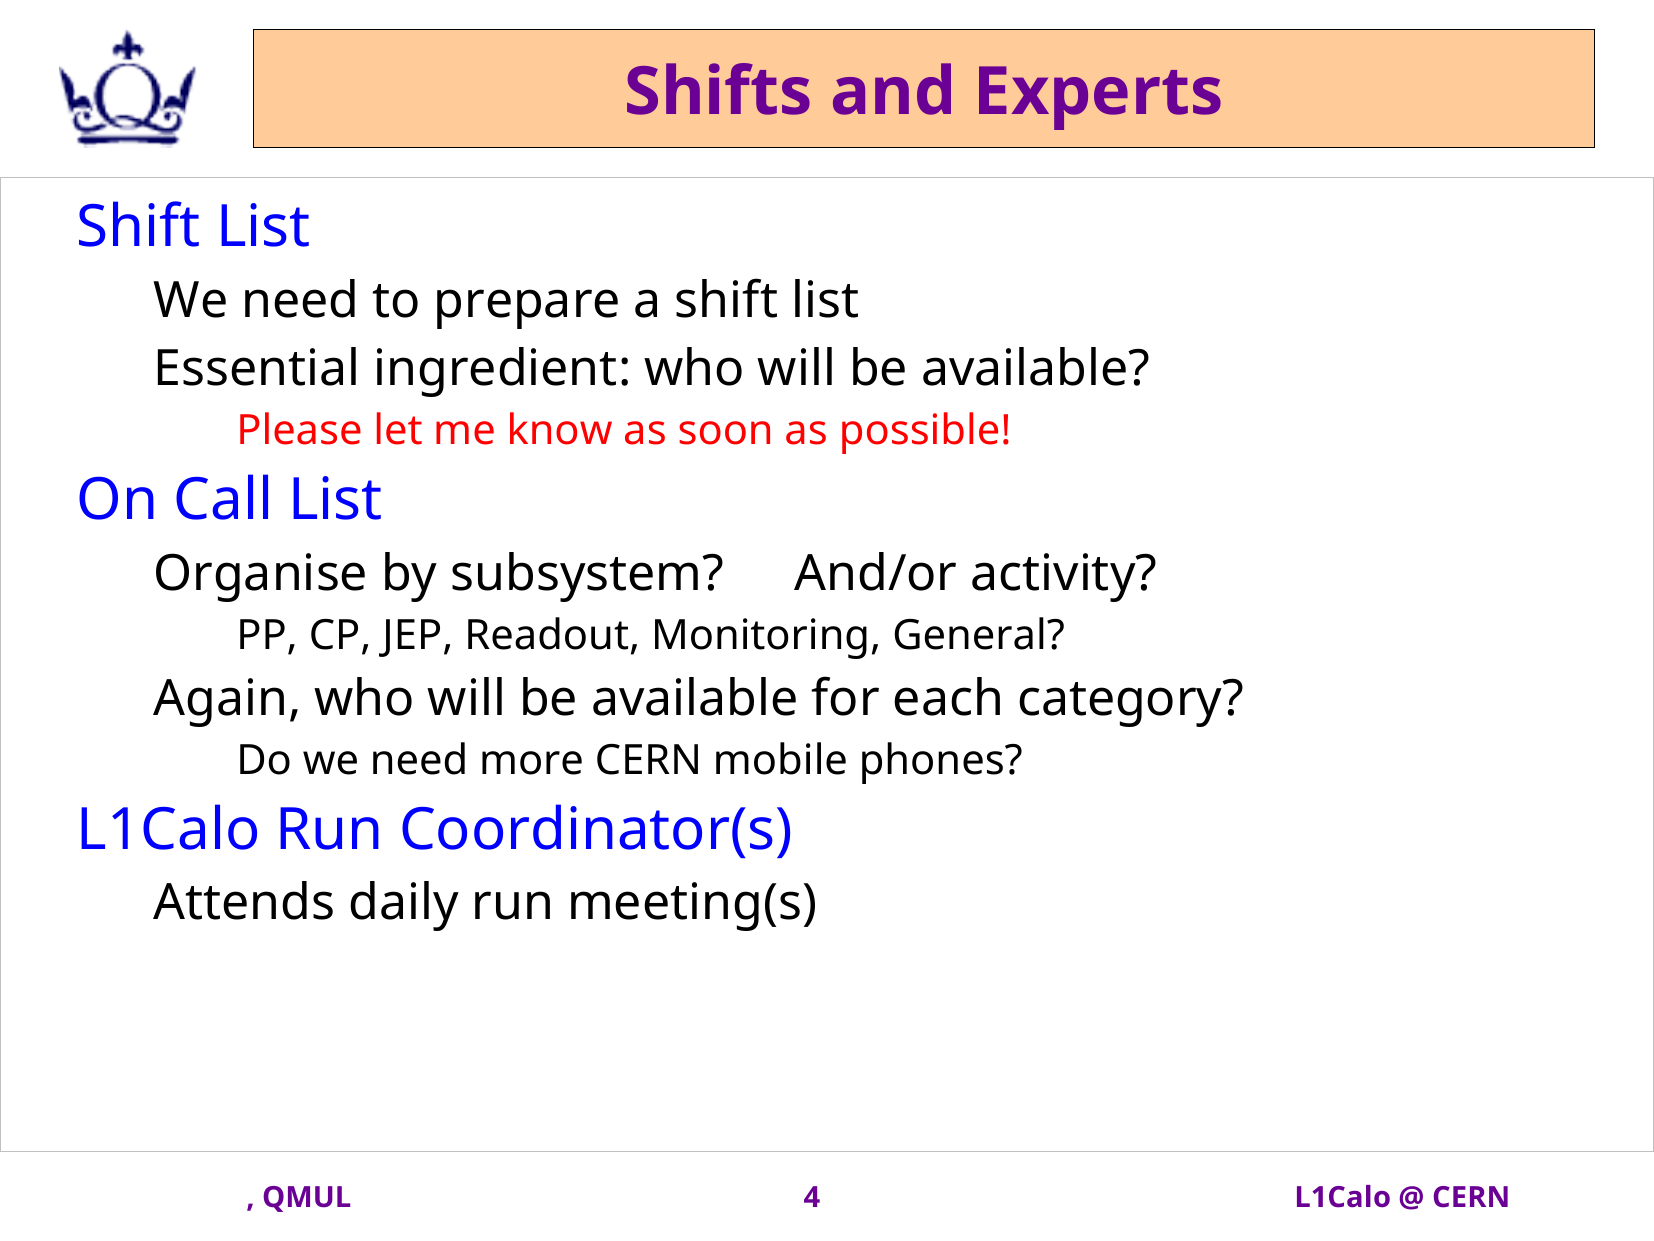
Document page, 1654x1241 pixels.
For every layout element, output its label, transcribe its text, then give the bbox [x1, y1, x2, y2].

title Shifts and Experts [253, 29, 1595, 148]
list Shift List We need to prepare a shift list Essential ingredient: who will be available? Please let me know as soon as possible! On Call List Organise by subsystem? And/or activity? PP, CP, JEP, Readout, Monitoring, General? Again, who will be available for each category? Do we need more CERN mobile phones? L1Calo Run Coordinator(s) Attends daily run meeting(s) [59, 184, 1603, 1104]
picture [59, 29, 200, 148]
